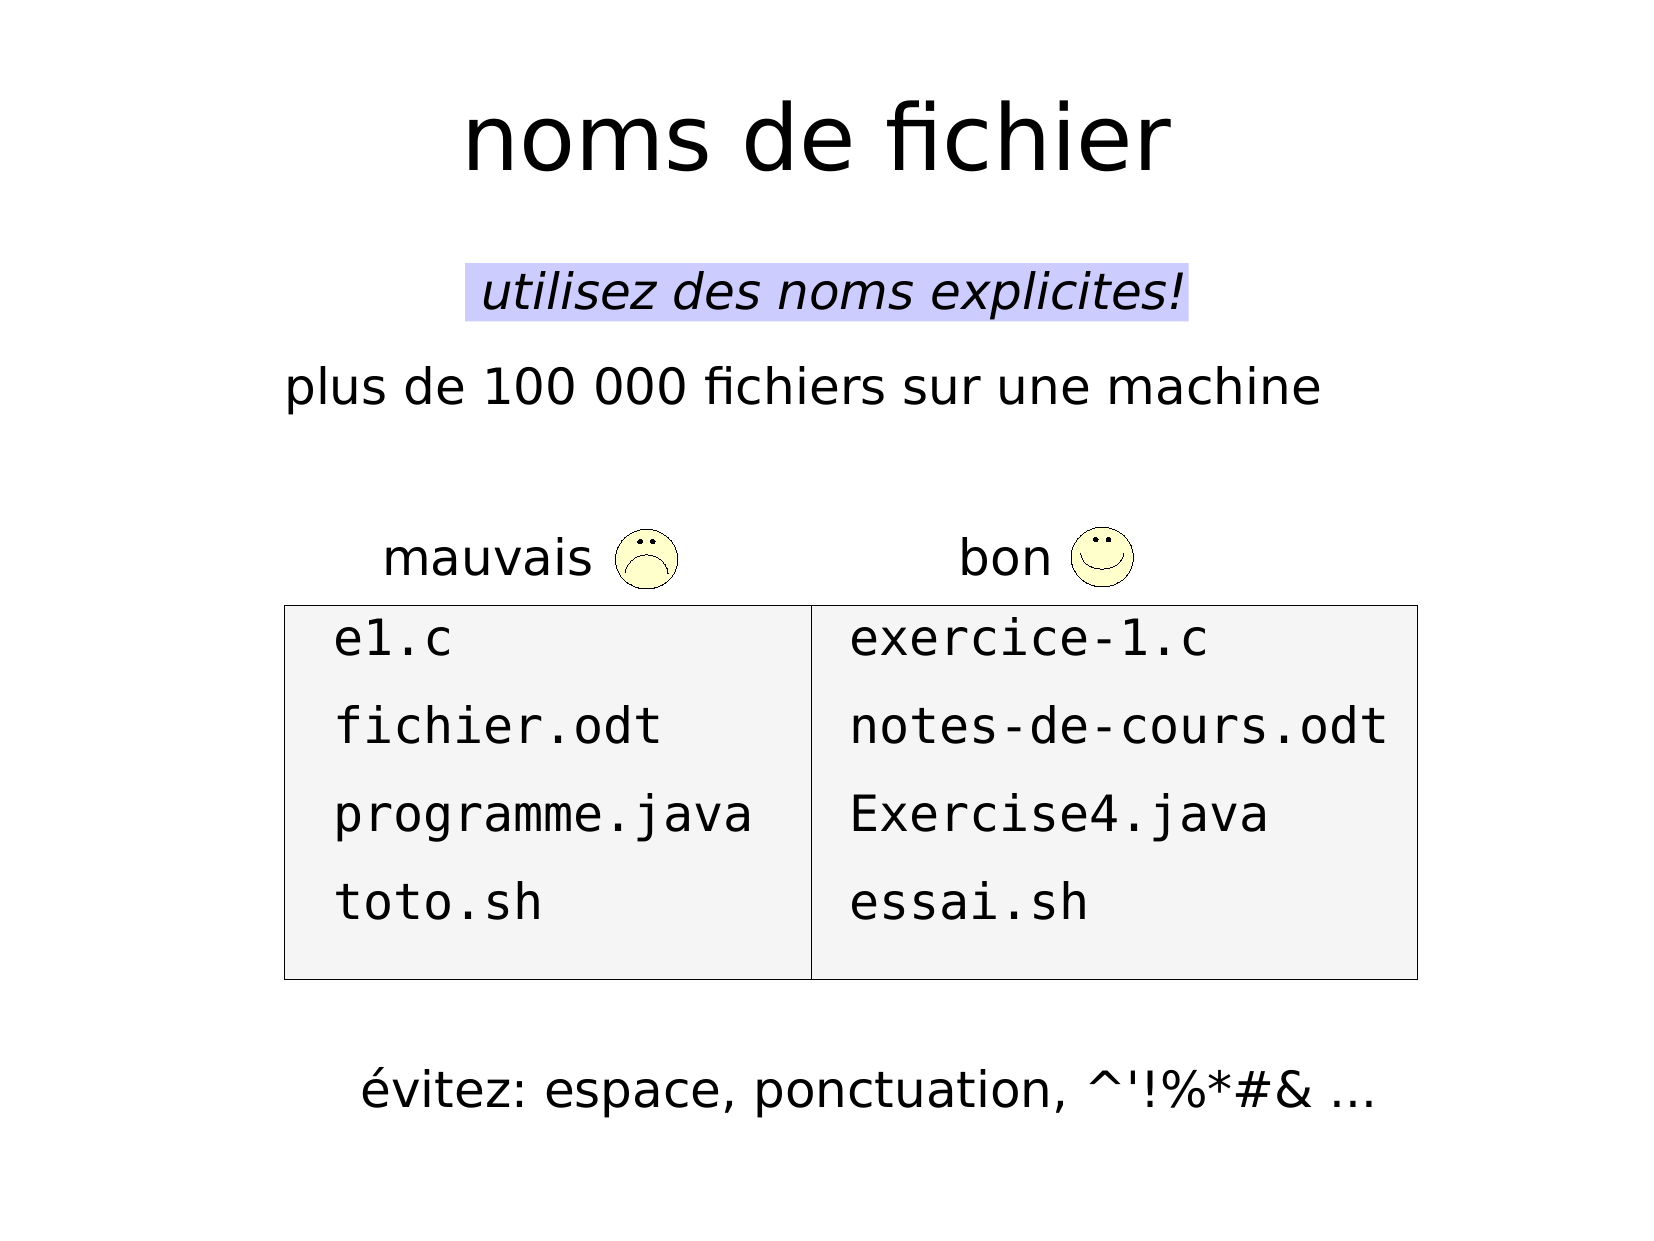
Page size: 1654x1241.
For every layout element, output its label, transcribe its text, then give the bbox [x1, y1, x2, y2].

text_box [1071, 527, 1134, 587]
text_box [615, 529, 678, 589]
text_box [284, 605, 1418, 980]
text_box utilisez des noms explicites! [465, 263, 1189, 322]
text_box bon [959, 528, 1094, 587]
text_box plus de 100 000 fichiers sur une machine [284, 358, 1370, 475]
text_box évitez: espace, ponctuation, ^'!%*#& ... [360, 1060, 1379, 1119]
title noms de fichier [126, 0, 1508, 201]
text_box e1.c exercice-1.c fichier.odt notes-de-cours.odt programme.java Exercise4.java toto.sh essai.sh [333, 609, 1418, 932]
text_box mauvais [382, 528, 594, 587]
